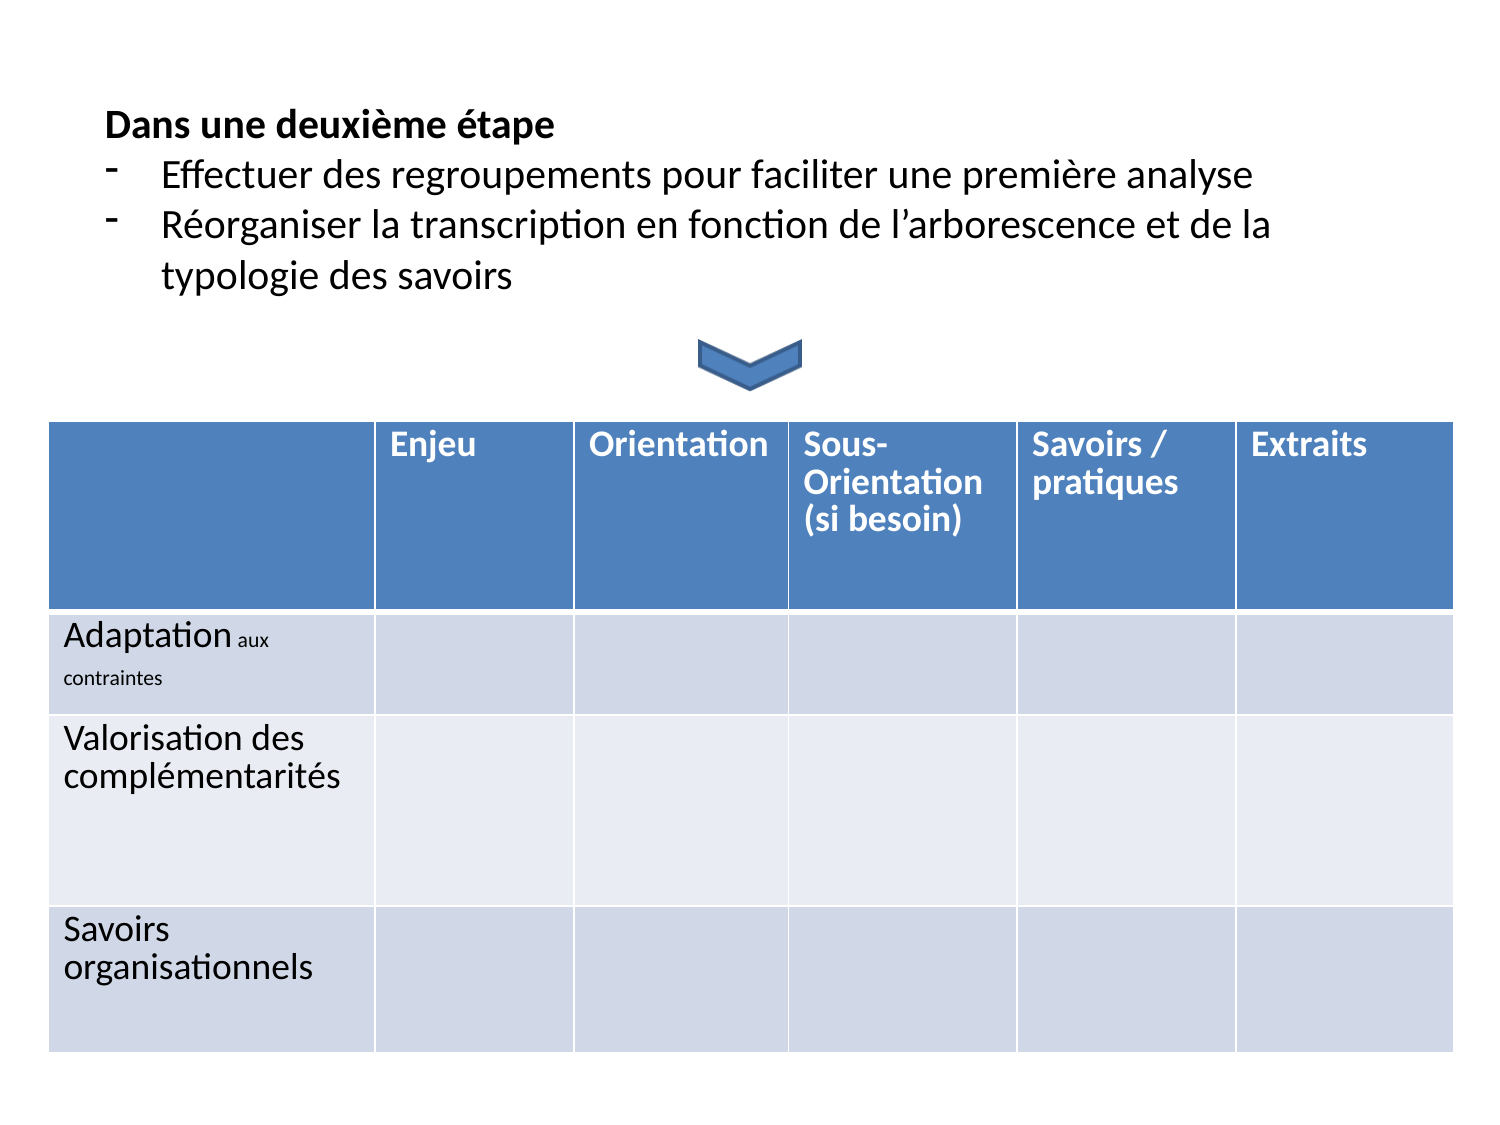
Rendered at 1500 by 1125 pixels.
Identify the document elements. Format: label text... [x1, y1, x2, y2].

table_cell Adaptation aux contraintes [49, 615, 374, 714]
table_cell [575, 716, 788, 905]
table_cell [789, 615, 1016, 714]
table_header Savoirs / pratiques [1018, 422, 1235, 609]
table_cell [789, 716, 1016, 905]
table_header Orientation [575, 422, 788, 609]
table_cell [1018, 716, 1235, 905]
table_cell Valorisation des complémentarités [49, 716, 374, 905]
text_box Dans une deuxième étape Effectuer des regroupements pour faciliter une première analyse Réorganiser la transcription en fonction de l’arborescence et de la typologie des savoirs [89, 89, 1413, 305]
table_header Extraits [1237, 422, 1453, 609]
table_cell Savoirs organisationnels [49, 907, 374, 1052]
table_cell [1018, 907, 1235, 1052]
table_cell [376, 907, 573, 1052]
table_cell [1237, 716, 1453, 905]
table_cell [1237, 907, 1453, 1052]
table_cell [575, 907, 788, 1052]
table_cell [1018, 615, 1235, 714]
table_cell [789, 907, 1016, 1052]
table_cell [575, 615, 788, 714]
table_cell [376, 615, 573, 714]
picture [698, 338, 802, 392]
table_header Enjeu [376, 422, 573, 609]
table_cell [376, 716, 573, 905]
table_header [49, 422, 374, 609]
table_cell [1237, 615, 1453, 714]
table_header Sous-Orientation (si besoin) [789, 422, 1016, 609]
